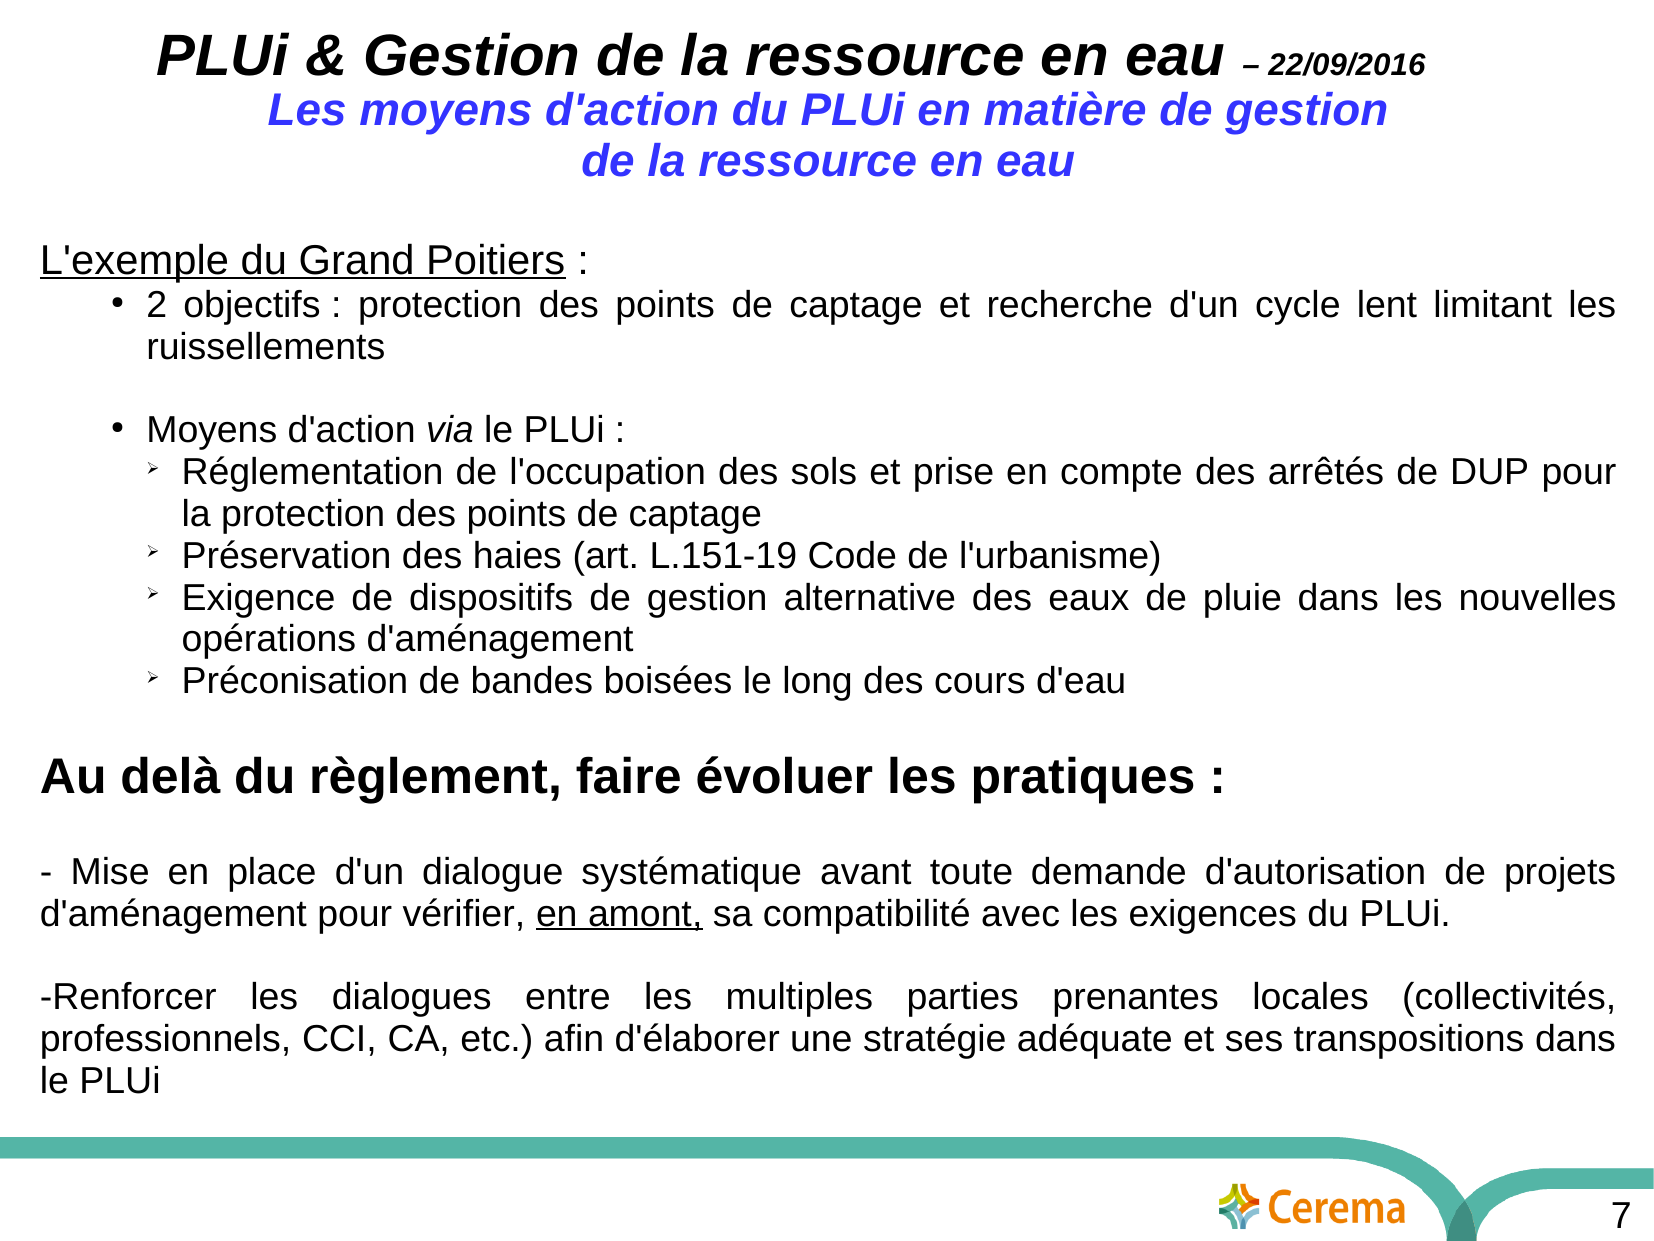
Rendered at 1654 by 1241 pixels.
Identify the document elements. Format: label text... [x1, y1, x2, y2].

text_box Les moyens d'action du PLUi en matière de gestion de la ressource en eau L'exemple du Grand Poitiers : 2 objectifs : protection des points de captage et recherche d'un cycle lent limitant les ruissellements Moyens d'action via le PLUi : Réglementation de l'occupation des sols et prise en compte des arrêtés de DUP pour la protection des points de captage Préservation des haies (art. L.151-19 Code de l'urbanisme) Exigence de dispositifs de gestion alternative des eaux de pluie dans les nouvelles opérations d'aménagement Préconisation de bandes boisées le long des cours d'eau Au delà du règlement, faire évoluer les pratiques : - Mise en place d'un dialogue systématique avant toute demande d'autorisation de projets d'aménagement pour vérifier, en amont, sa compatibilité avec les exigences du PLUi. -Renforcer les dialogues entre les multiples parties prenantes locales (collectivités, professionnels, CCI, CA, etc.) afin d'élaborer une stratégie adéquate et ses transpositions dans le PLUi [25, 76, 1632, 1114]
picture [0, 1137, 1654, 1241]
title PLUi & Gestion de la ressource en eau – 22/09/2016 [23, 0, 1560, 124]
